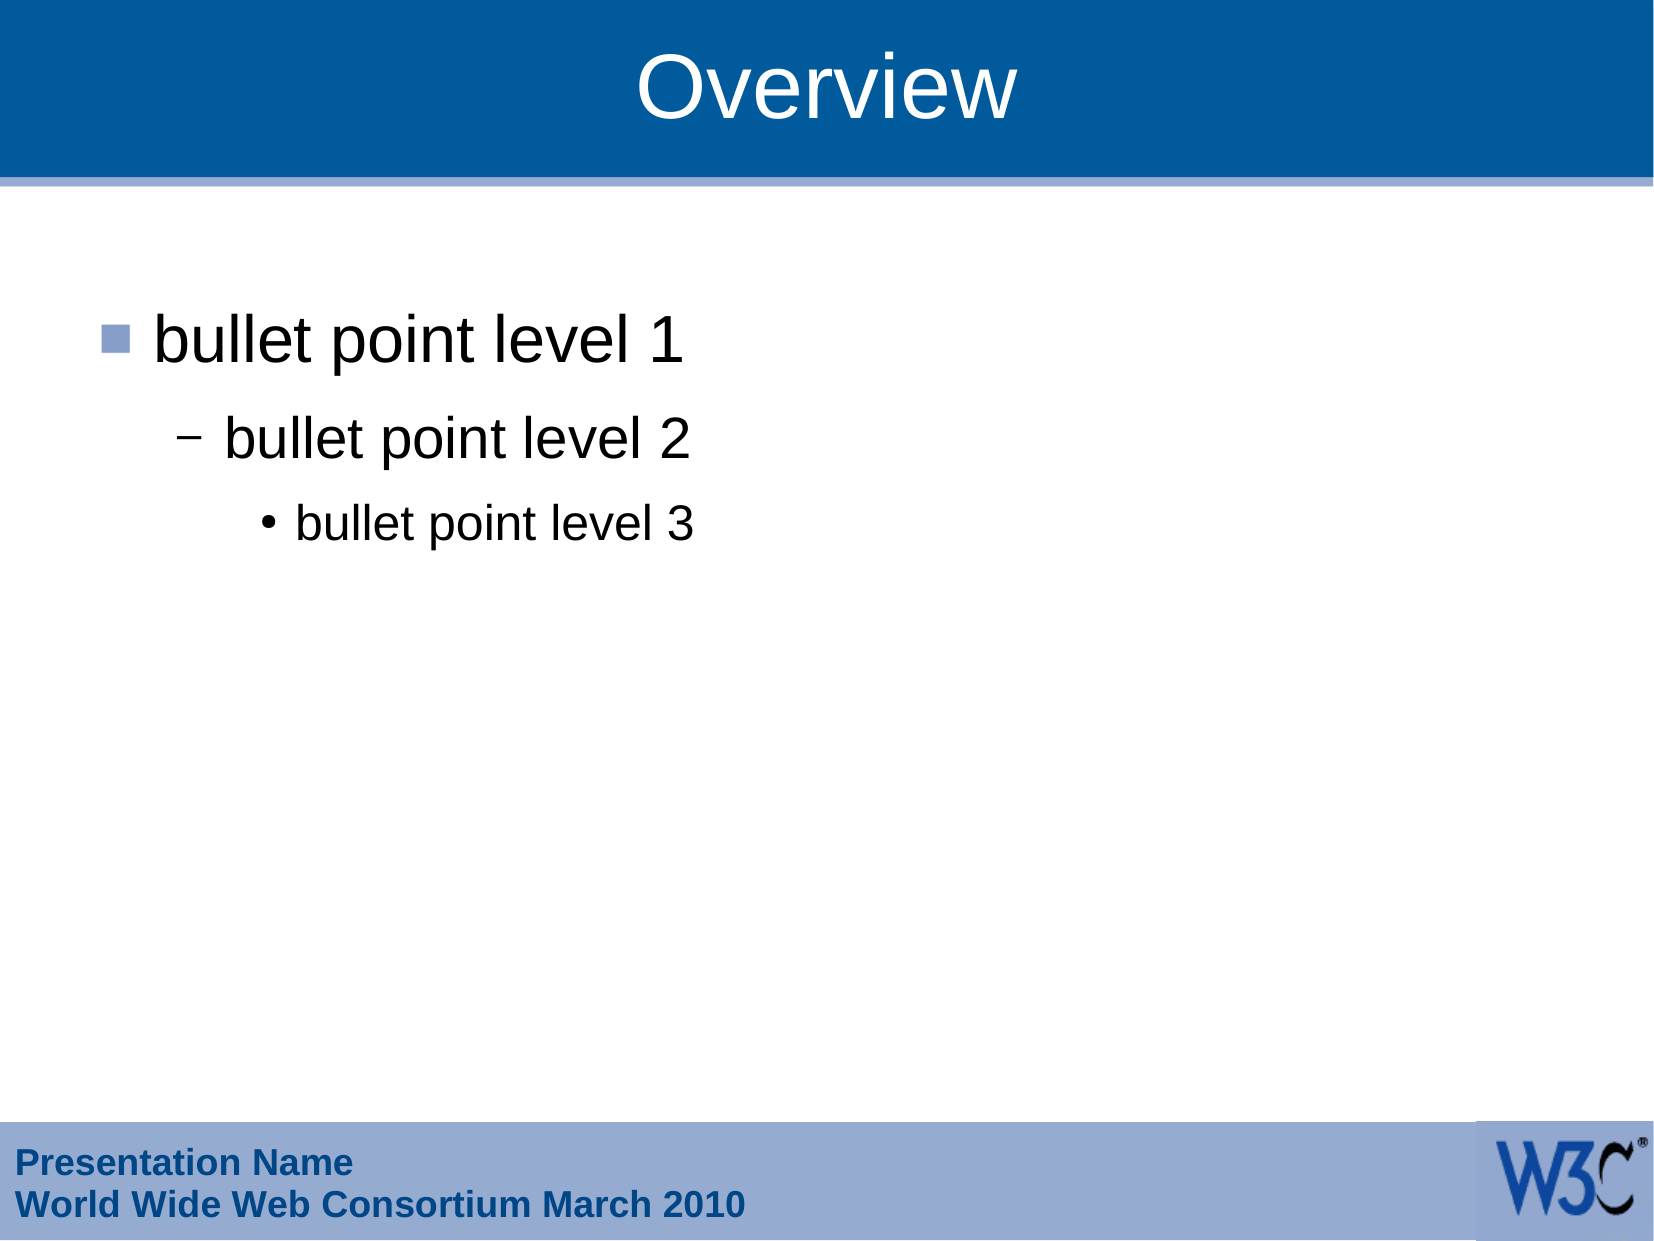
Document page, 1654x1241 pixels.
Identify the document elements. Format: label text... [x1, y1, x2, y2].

title Overview [82, 8, 1571, 166]
picture [1476, 1121, 1654, 1241]
list bullet point level 1 bullet point level 2 bullet point level 3 [82, 302, 1571, 1106]
